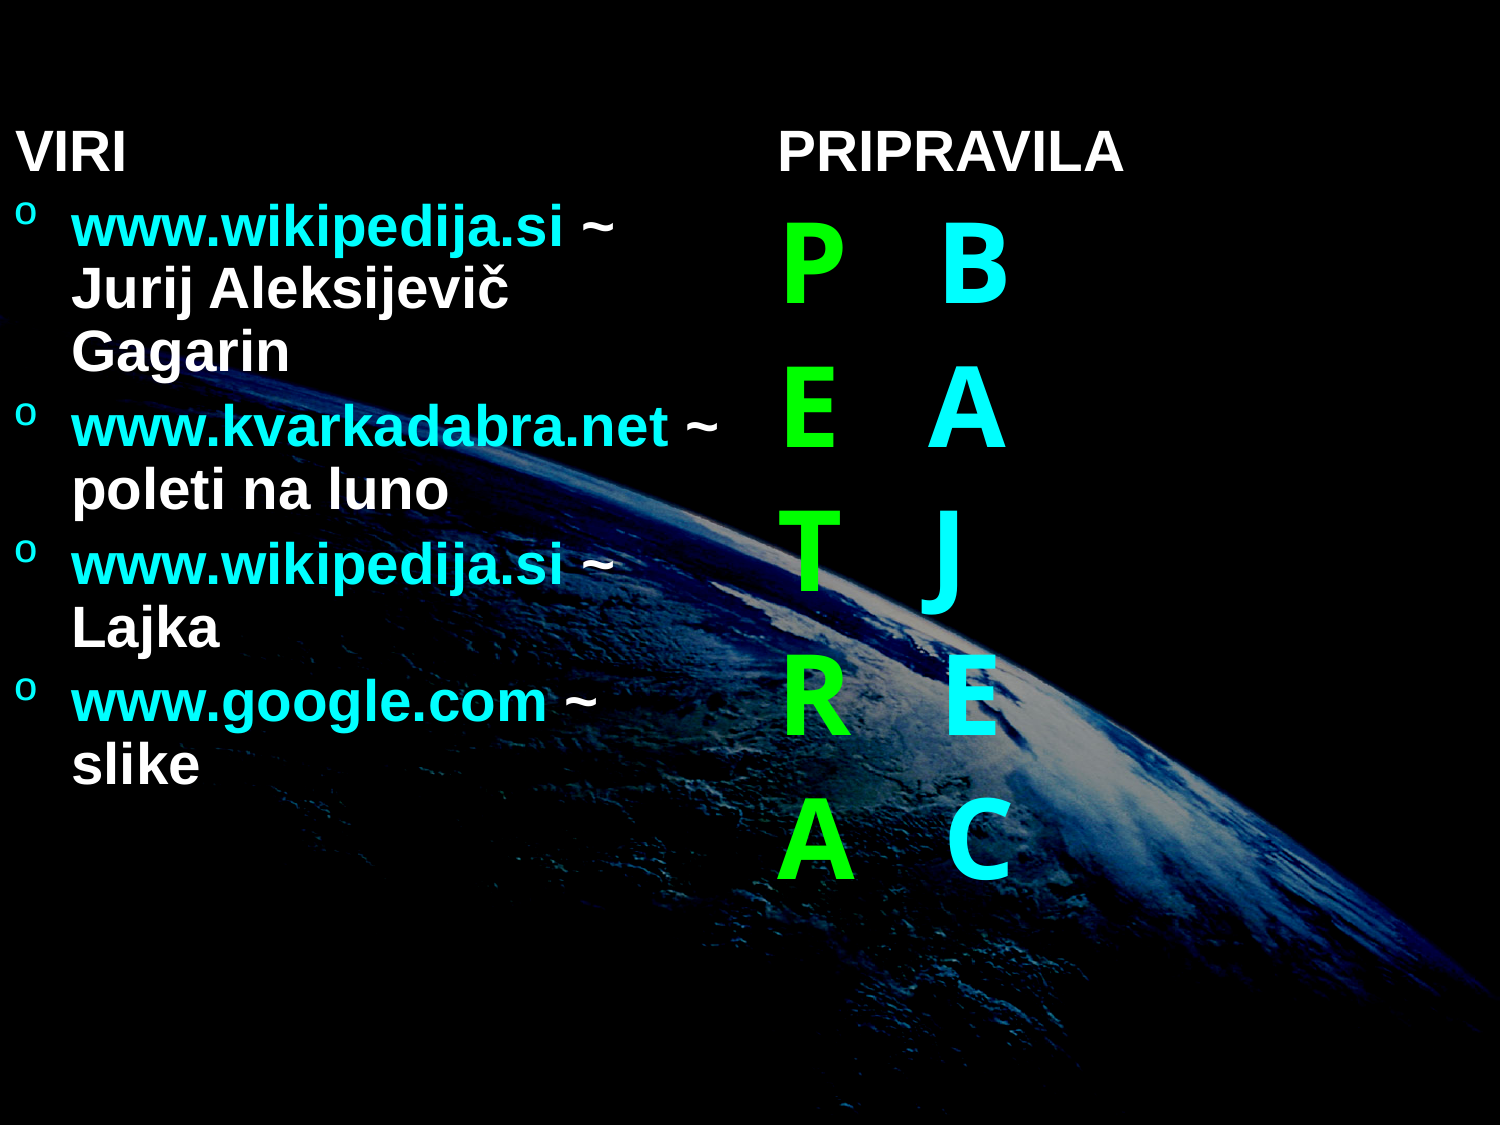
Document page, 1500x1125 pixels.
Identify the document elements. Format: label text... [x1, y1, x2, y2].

list PRIPRAVILA P B E A T J R E A C [762, 113, 1425, 1005]
picture [0, 0, 1500, 1125]
list VIRI www.wikipedija.si ~ Jurij Aleksijevič Gagarin www.kvarkadabra.net ~ poleti na luno www.wikipedija.si ~ Lajka www.google.com ~ slike [0, 113, 738, 1005]
